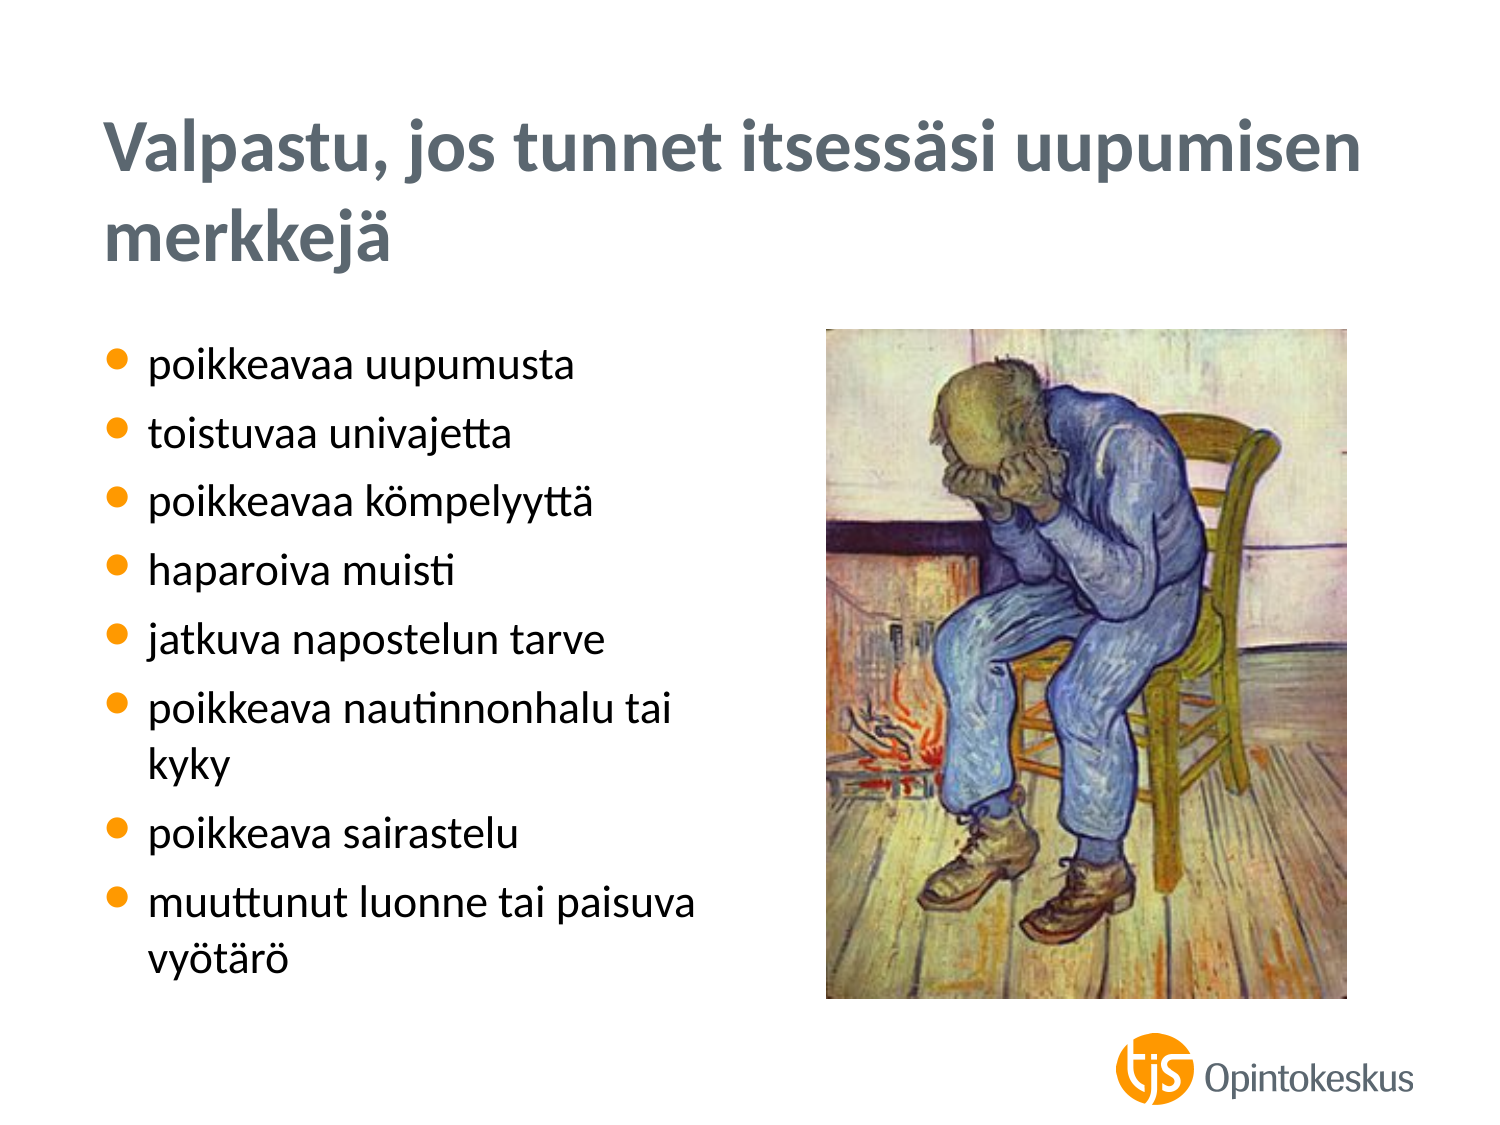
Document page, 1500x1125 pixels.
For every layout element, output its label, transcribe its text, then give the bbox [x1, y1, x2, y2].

list poikkeavaa uupumusta toistuvaa univajetta poikkeavaa kömpelyyttä haparoiva muisti jatkuva napostelun tarve poikkeava nautinnonhalu tai kyky poikkeava sairastelu muuttunut luonne tai paisuva vyötärö [88, 324, 739, 1004]
picture [826, 329, 1347, 999]
title Valpastu, jos tunnet itsessäsi uupumisen merkkejä [88, 88, 1412, 266]
picture [1116, 1033, 1413, 1105]
